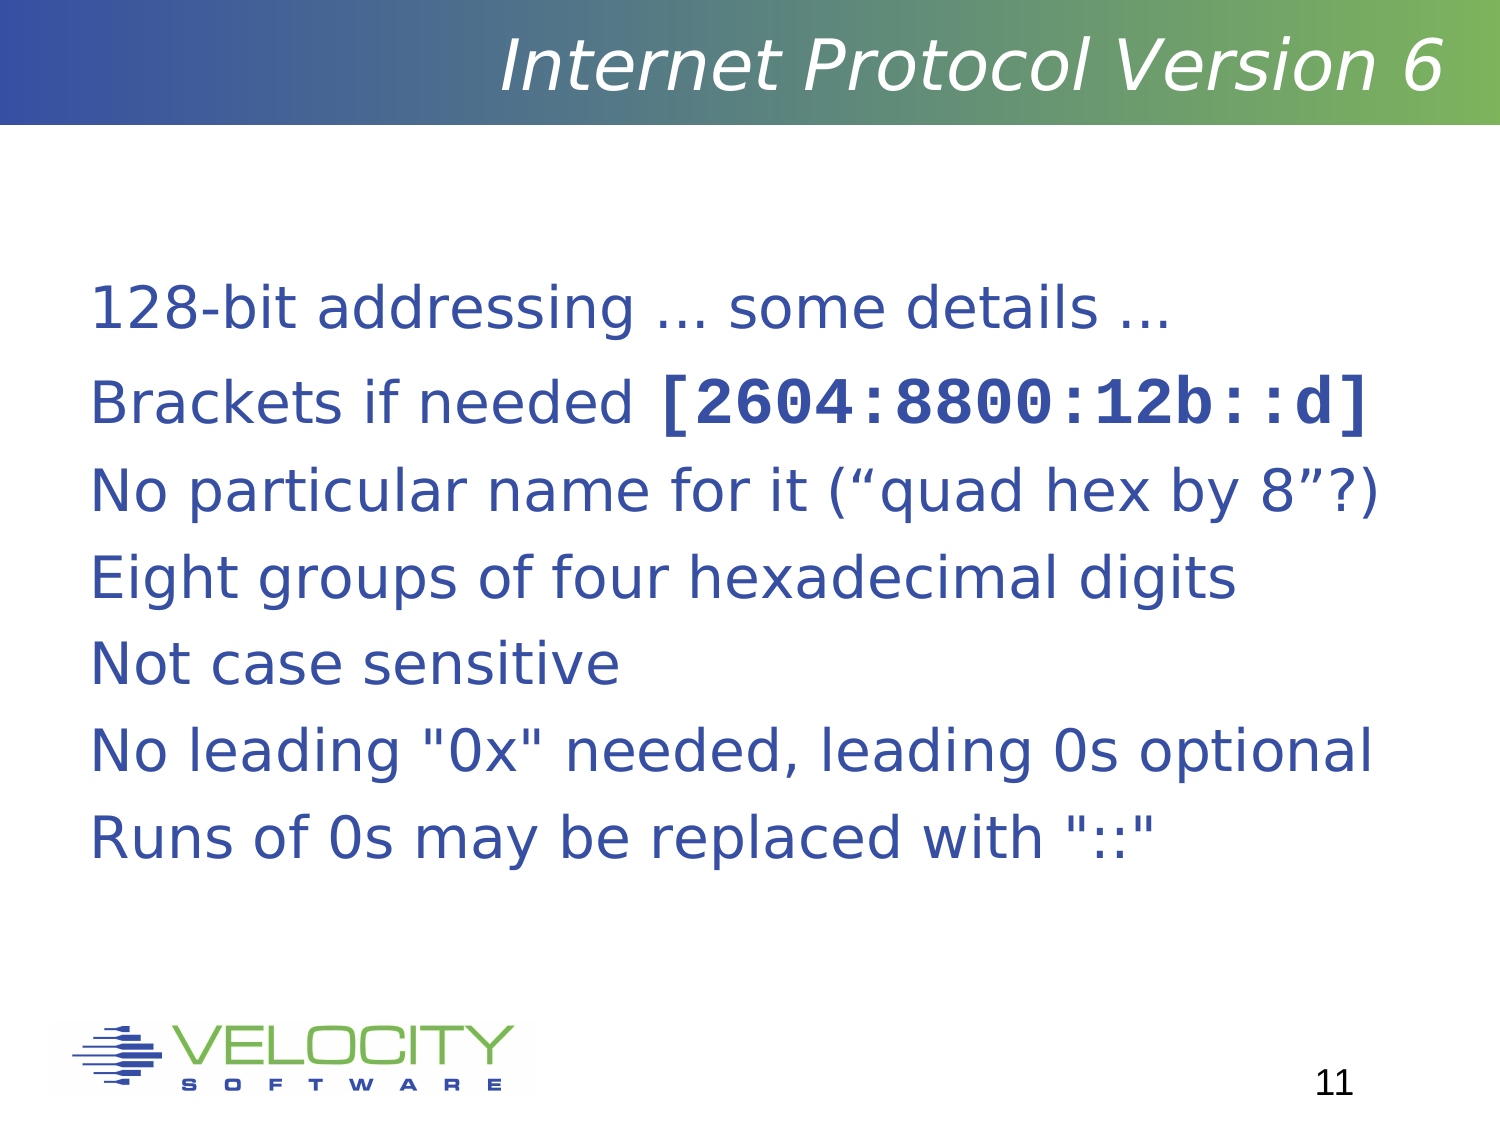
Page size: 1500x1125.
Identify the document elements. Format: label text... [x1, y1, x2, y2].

picture [50, 1021, 538, 1094]
list 128-bit addressing ... some details ... Brackets if needed [2604:8800:12b::d] No particular name for it (“quad hex by 8”?) Eight groups of four hexadecimal digits Not case sensitive No leading "0x" needed, leading 0s optional Runs of 0s may be replaced with "::" [75, 262, 1426, 1006]
title Internet Protocol Version 6 [62, 12, 1463, 113]
